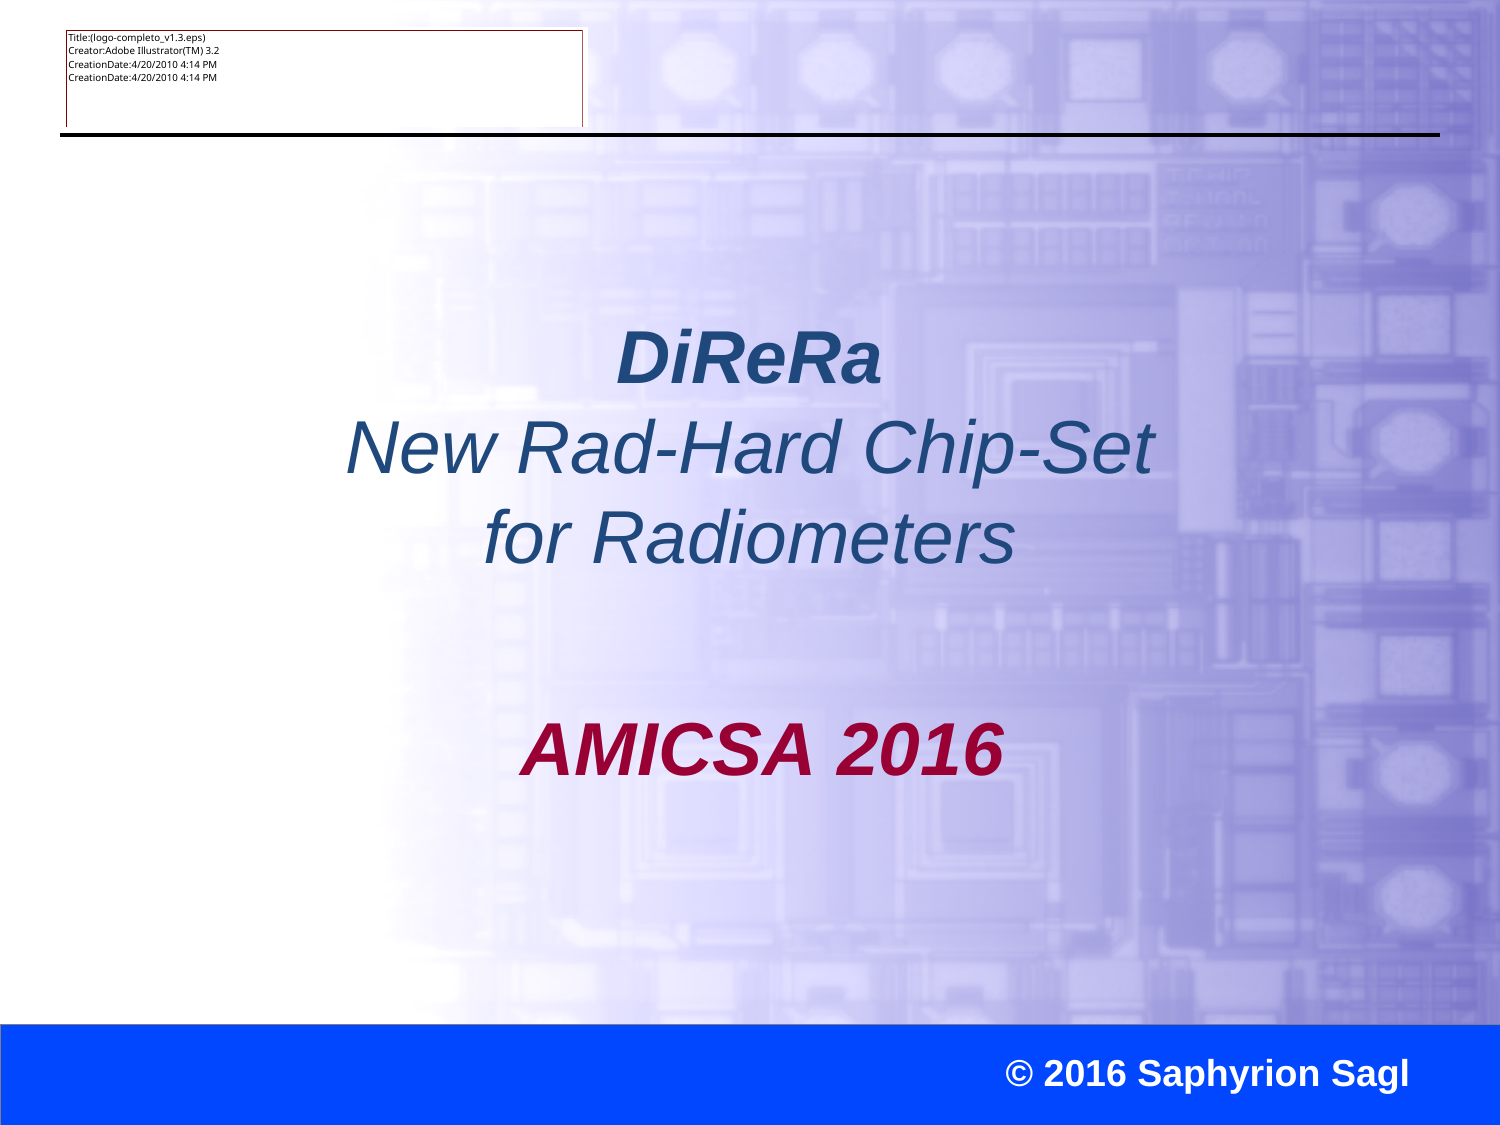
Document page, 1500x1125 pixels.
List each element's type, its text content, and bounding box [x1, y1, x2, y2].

title DiReRa New Rad-Hard Chip-Set for Radiometers [47, 286, 1453, 602]
table_cell 115.38MHz [5, 0, 1500, 1024]
text_box [60, 27, 588, 127]
picture [65, 29, 583, 127]
text_box AMICSA 2016 [41, 692, 1484, 798]
